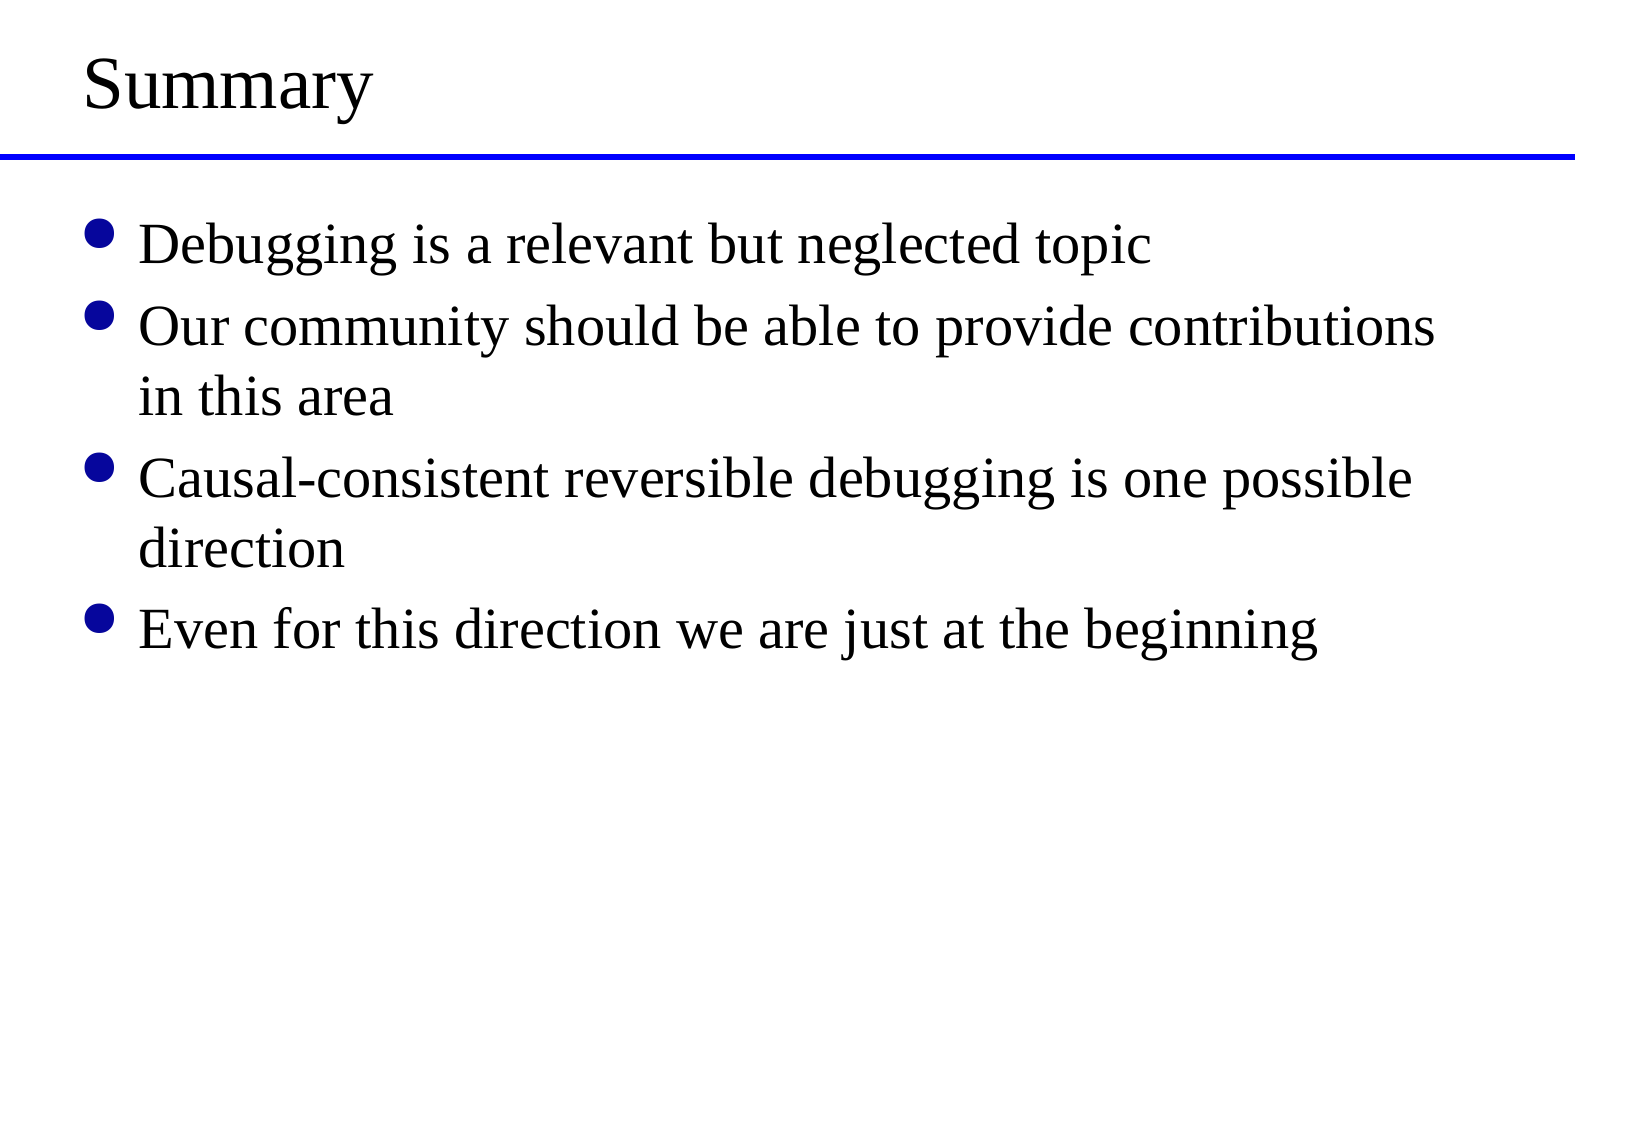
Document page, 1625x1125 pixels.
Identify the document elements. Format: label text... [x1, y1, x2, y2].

title Summary [67, 27, 1544, 131]
list Debugging is a relevant but neglected topic Our community should be able to provide contributions in this area Causal-consistent reversible debugging is one possible direction Even for this direction we are just at the beginning [67, 198, 1478, 1061]
